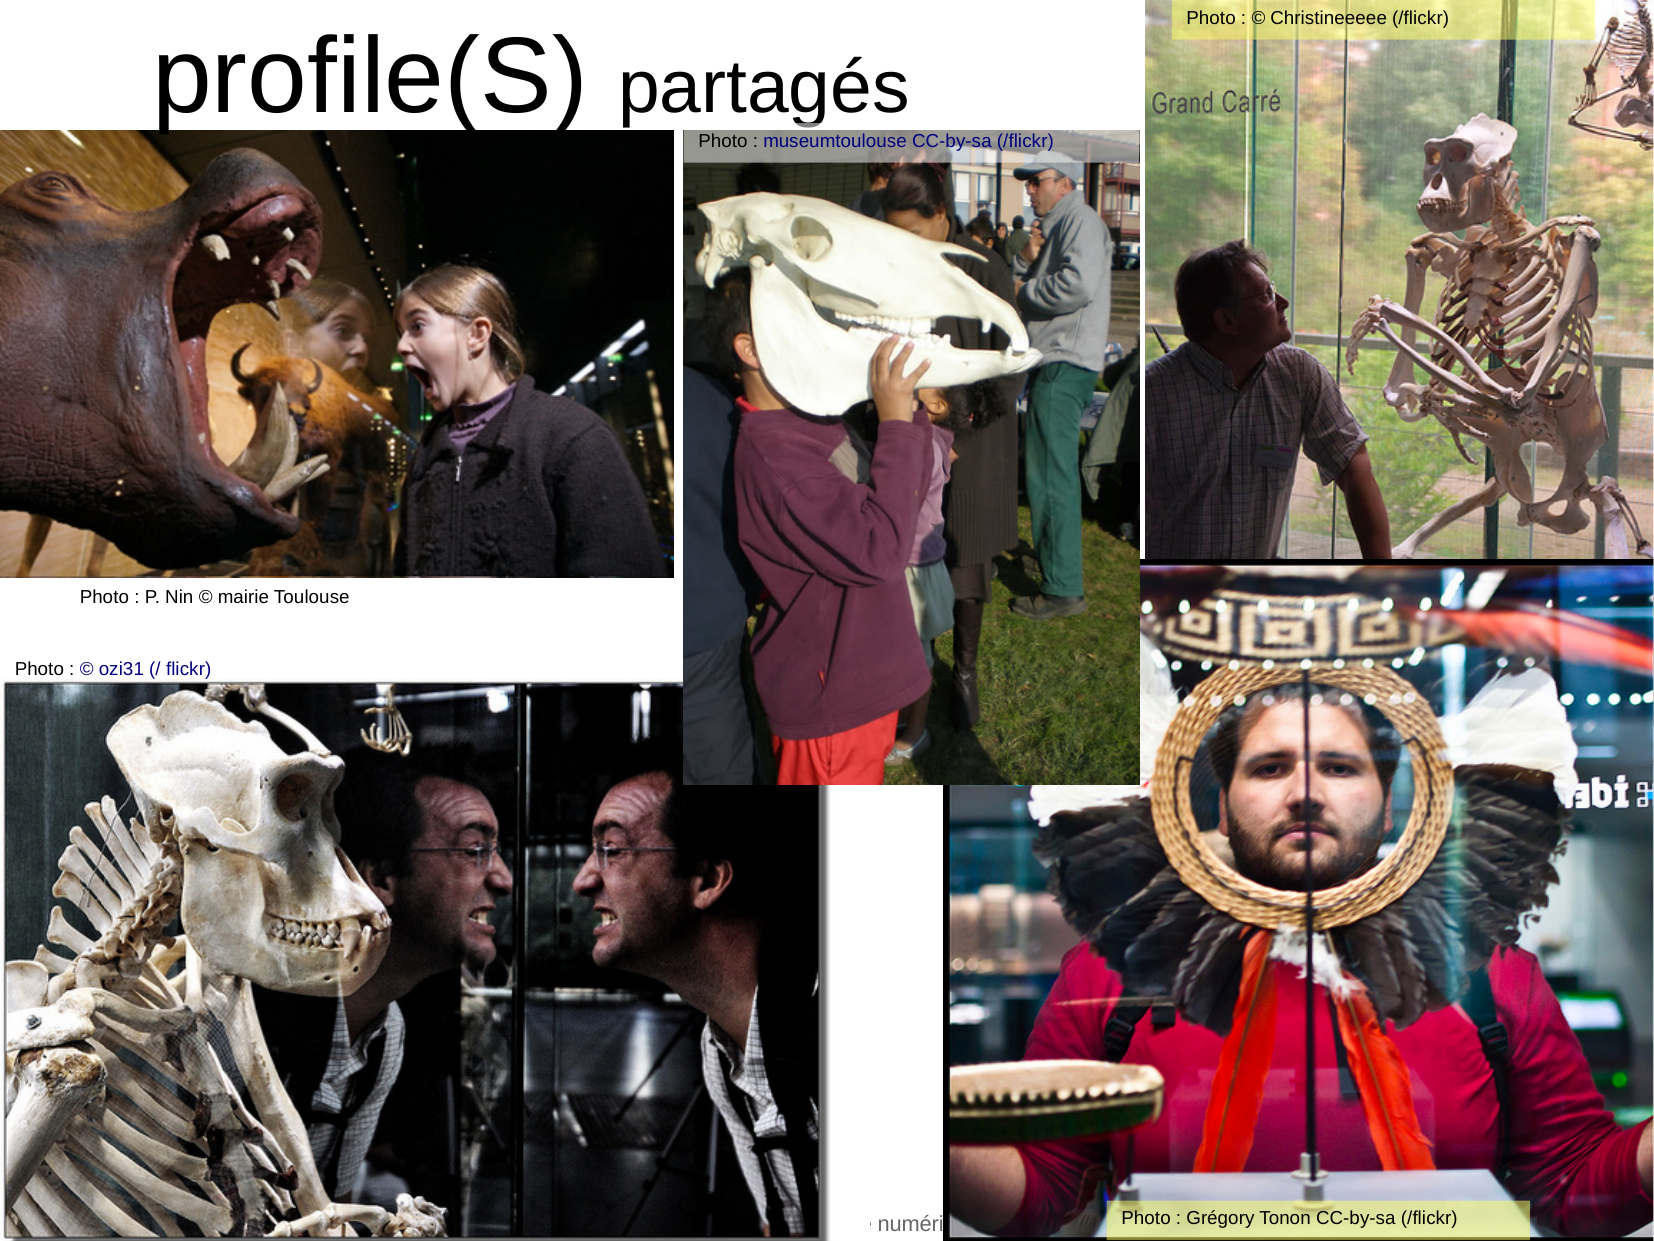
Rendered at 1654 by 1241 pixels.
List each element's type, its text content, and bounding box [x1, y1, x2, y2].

text_box Photo : P. Nin © mairie Toulouse [65, 578, 521, 619]
text_box Photo : © Christineeeee (/flickr) [1171, 0, 1595, 40]
text_box Photo : © ozi31 (/ flickr) [0, 650, 723, 691]
text_box Photo : Grégory Tonon CC-by-sa (/flickr) [1106, 1200, 1530, 1241]
picture [0, 0, 1654, 1241]
text_box Photo : museumtoulouse CC-by-sa (/flickr) [683, 123, 1140, 163]
title profile(S) partagés [152, 0, 1641, 157]
picture [0, 130, 674, 578]
